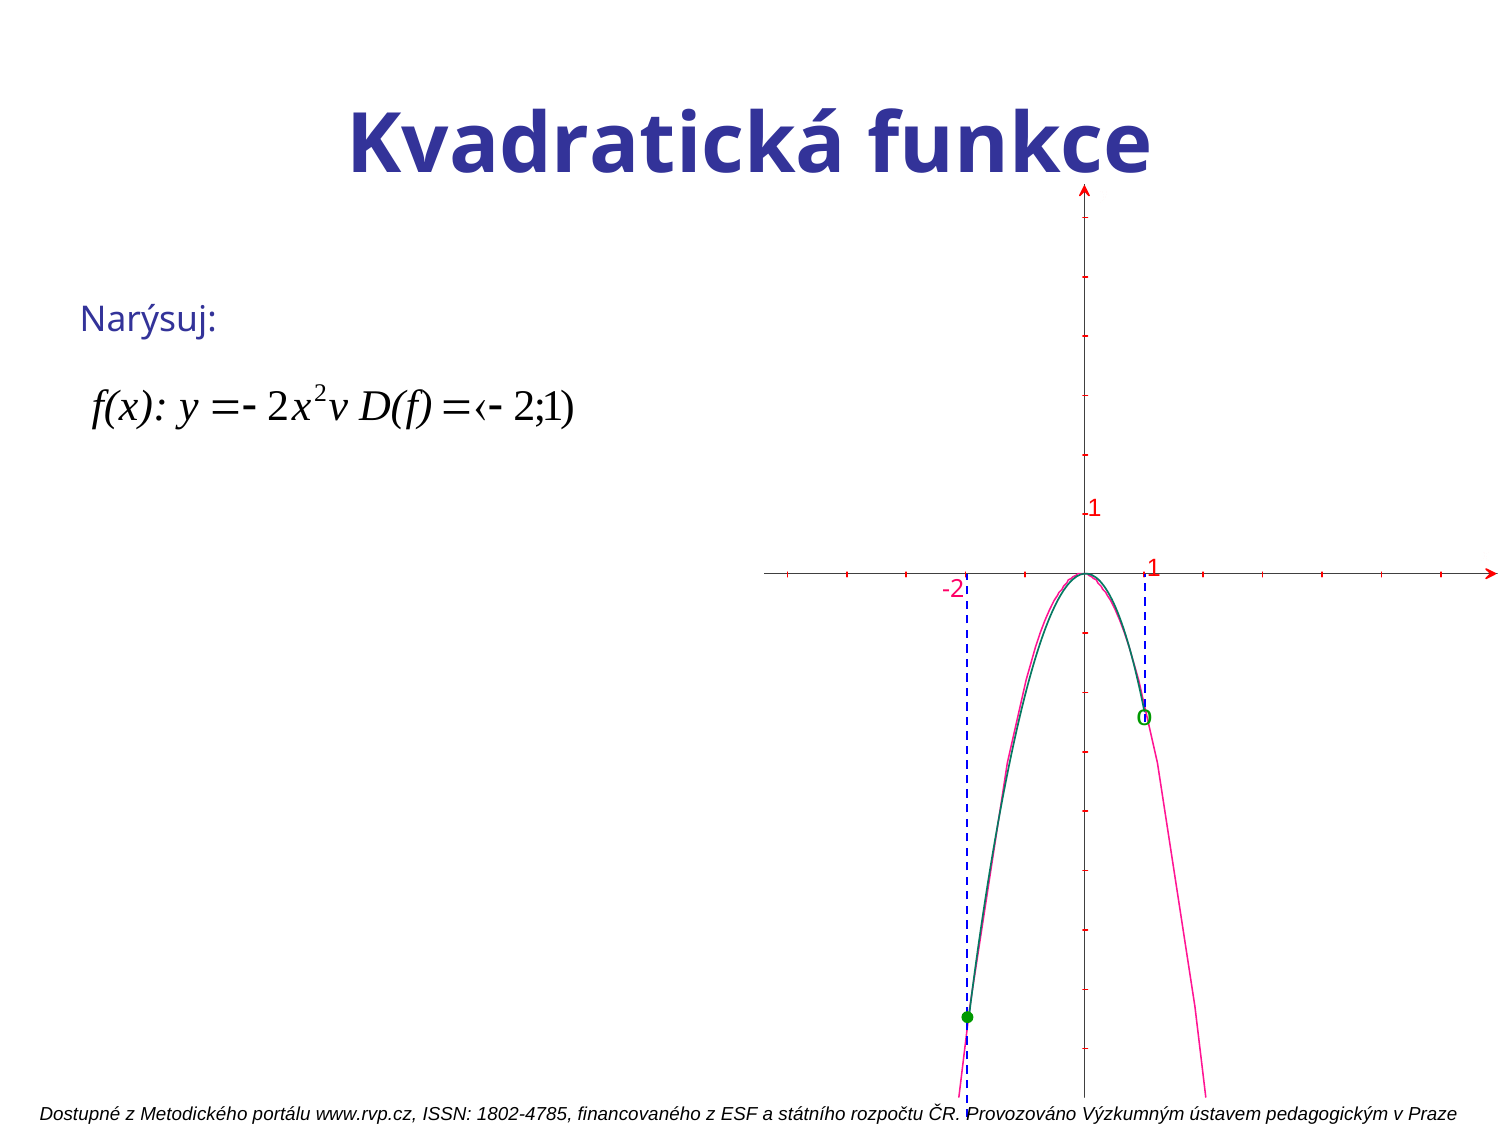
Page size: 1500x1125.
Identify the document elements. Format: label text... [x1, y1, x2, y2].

picture [761, 184, 1500, 1102]
text_box Narýsuj: [64, 243, 243, 347]
text_box o [1121, 688, 1240, 740]
text_box Dostupné z Metodického portálu www.rvp.cz, ISSN: 1802-4785, financovaného z ESF a státního rozpočtu ČR. Provozováno Výzkumným ústavem pedagogickým v Praze [24, 1093, 1477, 1125]
text_box Kvadratická funkce [75, 45, 1426, 233]
chart [76, 373, 583, 440]
text_box [961, 1011, 974, 1024]
text_box -2 [927, 564, 999, 610]
